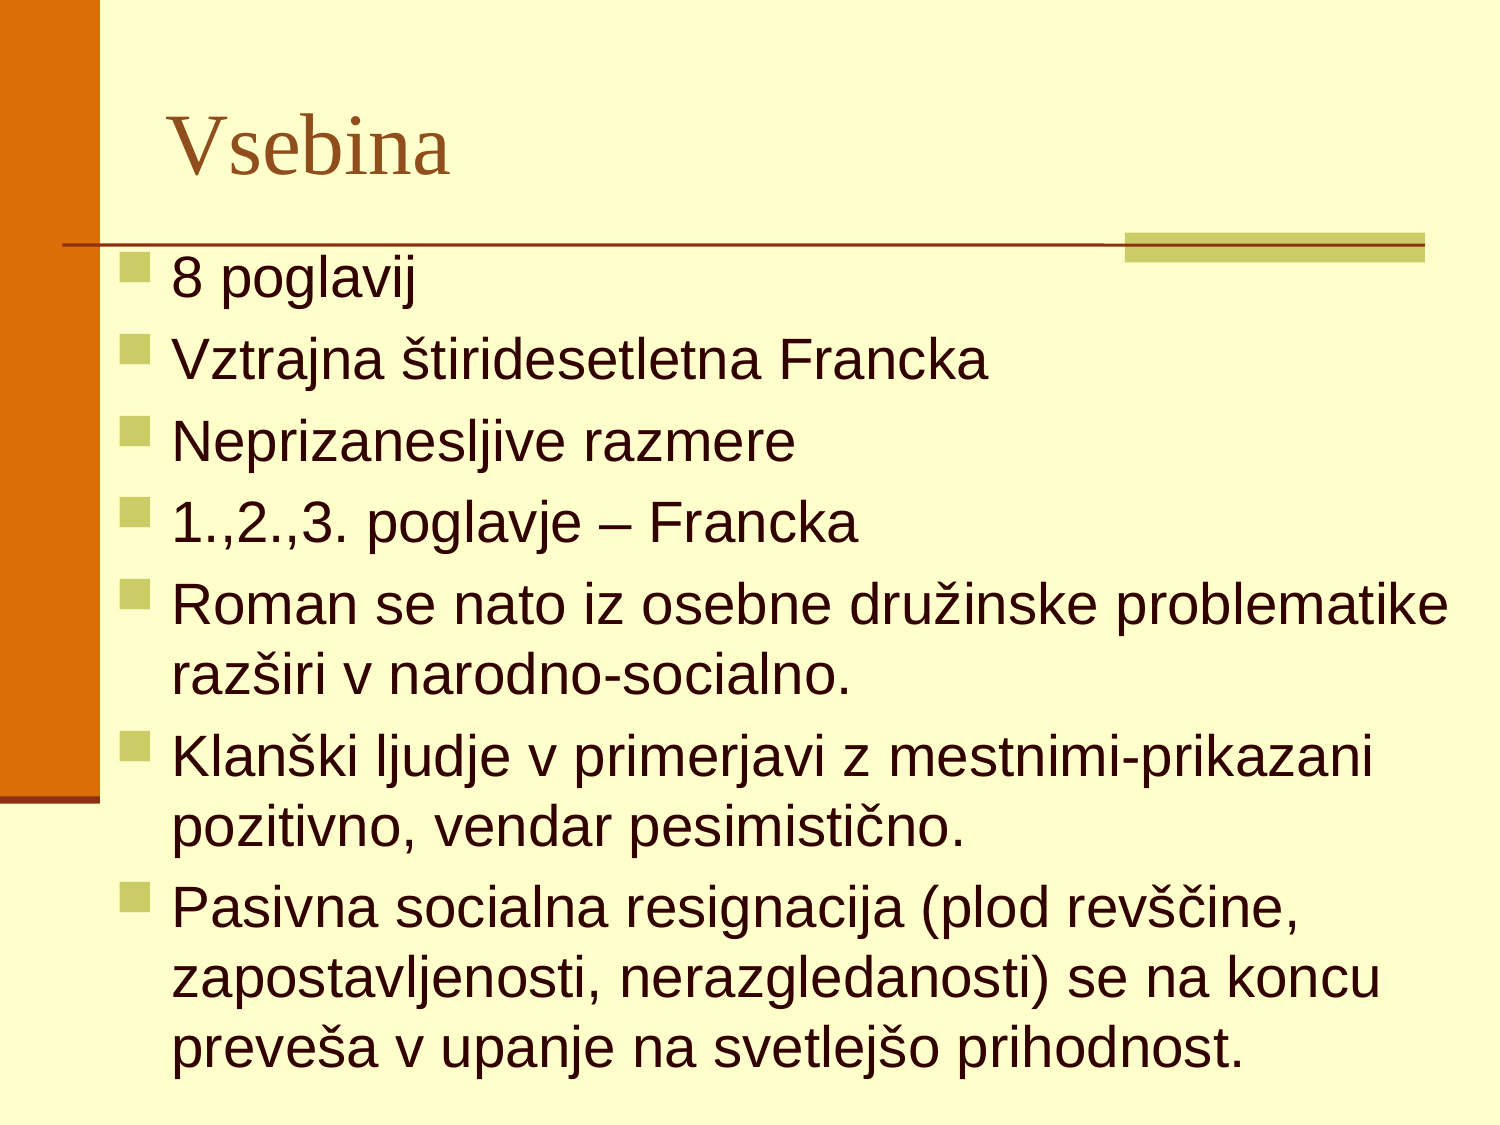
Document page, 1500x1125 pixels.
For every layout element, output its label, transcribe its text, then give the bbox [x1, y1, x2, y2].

list 8 poglavij Vztrajna štiridesetletna Francka Neprizanesljive razmere 1.,2.,3. poglavje – Francka Roman se nato iz osebne družinske problematike razširi v narodno-socialno. Klanški ljudje v primerjavi z mestnimi-prikazani pozitivno, vendar pesimistično. Pasivna socialna resignacija (plod revščine, zapostavljenosti, nerazgledanosti) se na koncu preveša v upanje na svetlejšo prihodnost. [100, 231, 1471, 1125]
title Vsebina [150, 45, 1425, 231]
